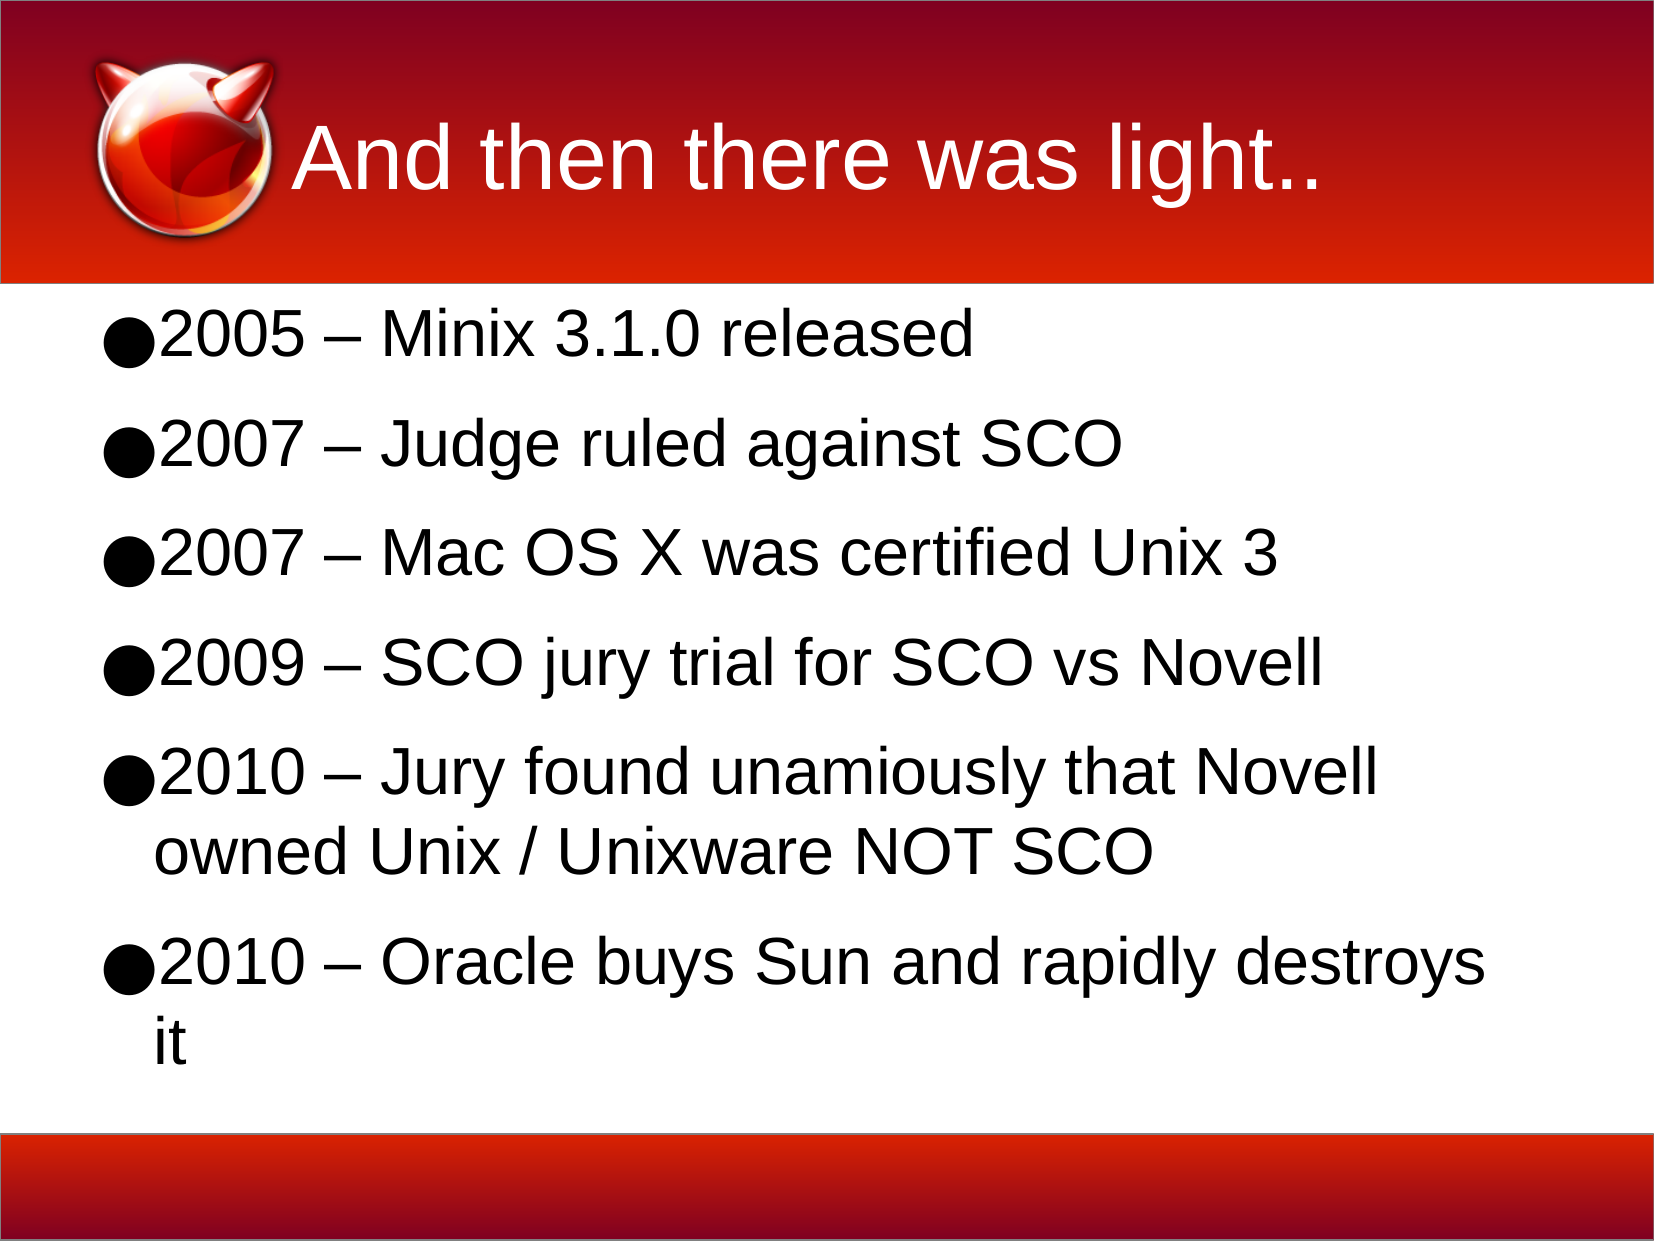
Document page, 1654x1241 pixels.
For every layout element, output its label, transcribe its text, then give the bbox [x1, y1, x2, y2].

text_box And then there was light.. [82, 49, 1536, 257]
text_box 2005 – Minix 3.1.0 released 2007 – Judge ruled against SCO 2007 – Mac OS X was certified Unix 3 2009 – SCO jury trial for SCO vs Novell 2010 – Jury found unamiously that Novell owned Unix / Unixware NOT SCO 2010 – Oracle buys Sun and rapidly destroys it [82, 290, 1538, 1010]
